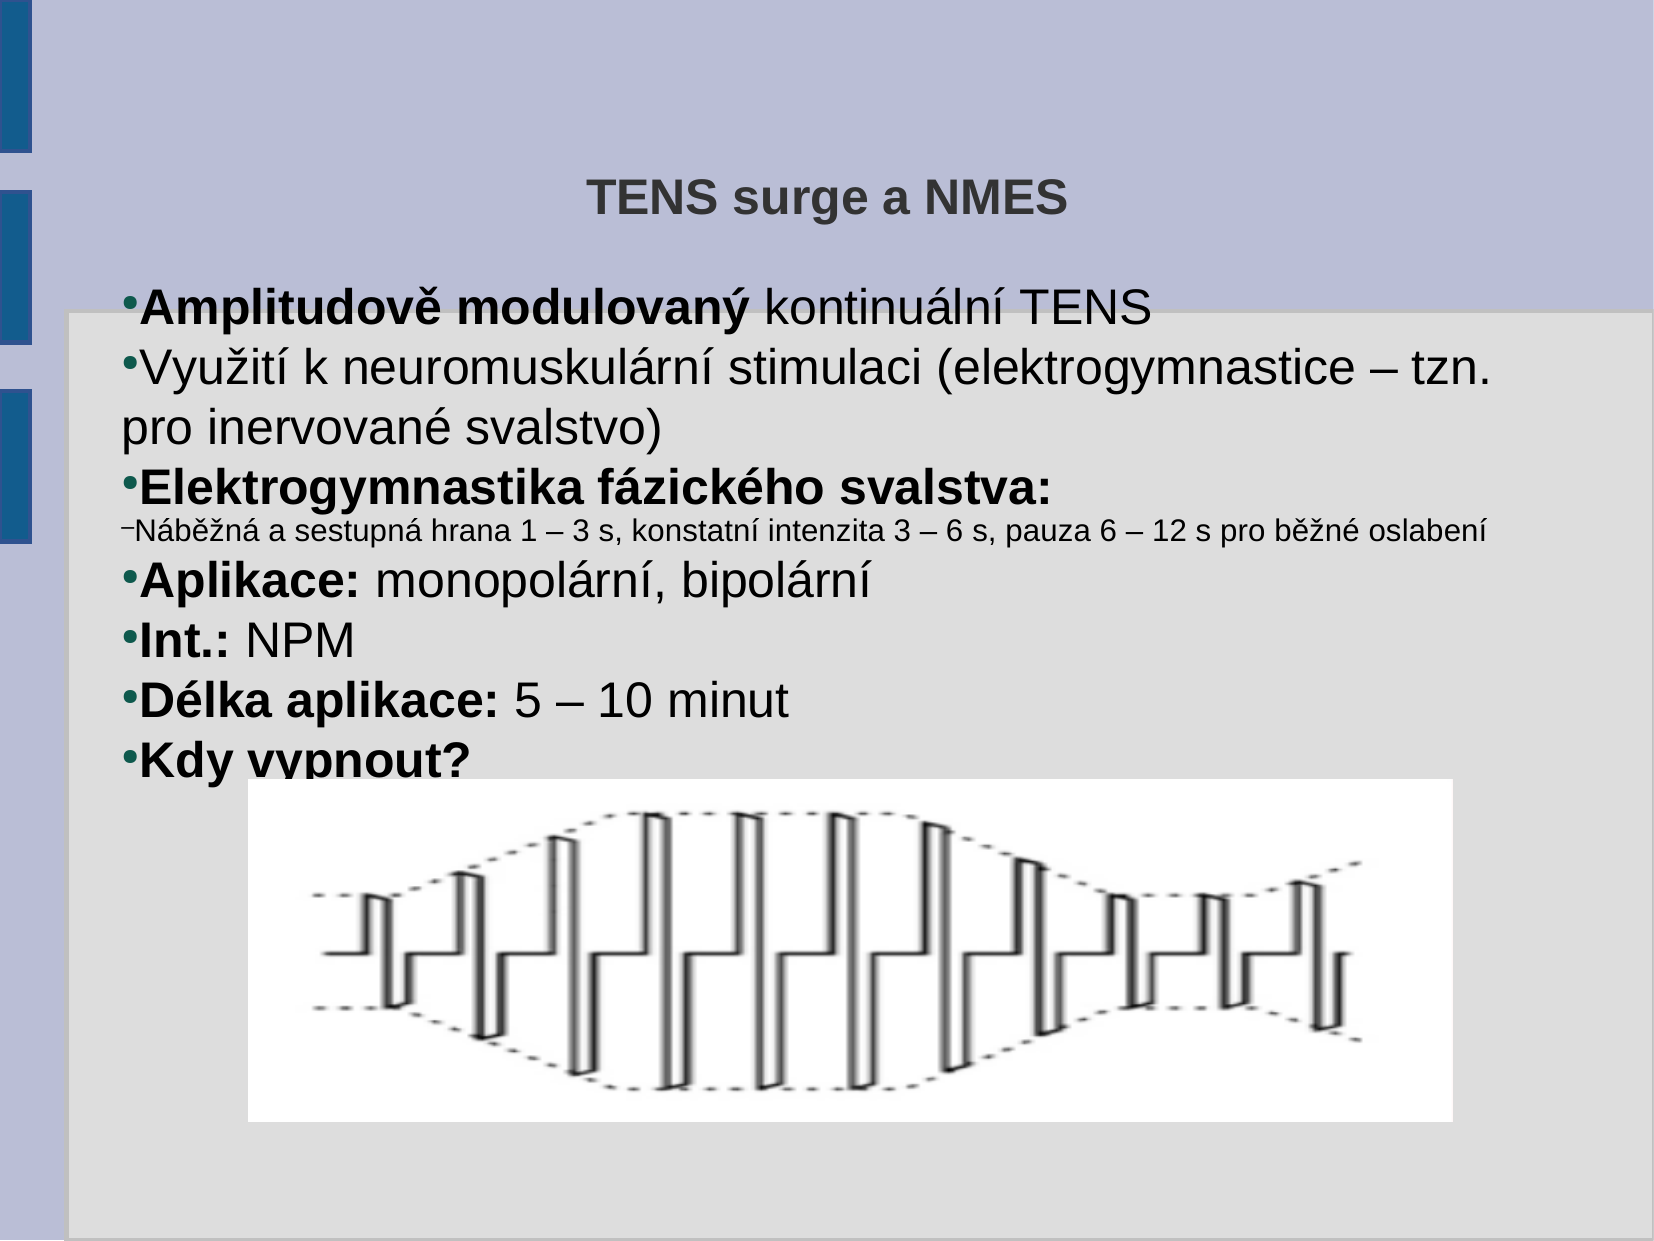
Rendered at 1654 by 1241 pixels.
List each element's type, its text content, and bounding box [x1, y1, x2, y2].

picture [248, 779, 1453, 1122]
title TENS surge a NMES [121, 91, 1534, 274]
list Amplitudově modulovaný kontinuální TENS Využití k neuromuskulární stimulaci (elektrogymnastice – tzn. pro inervované svalstvo) Elektrogymnastika fázického svalstva: Náběžná a sestupná hrana 1 – 3 s, konstatní intenzita 3 – 6 s, pauza 6 – 12 s pro běžné oslabení Aplikace: monopolární, bipolární Int.: NPM Délka aplikace: 5 – 10 minut Kdy vypnout? [121, 274, 1534, 822]
